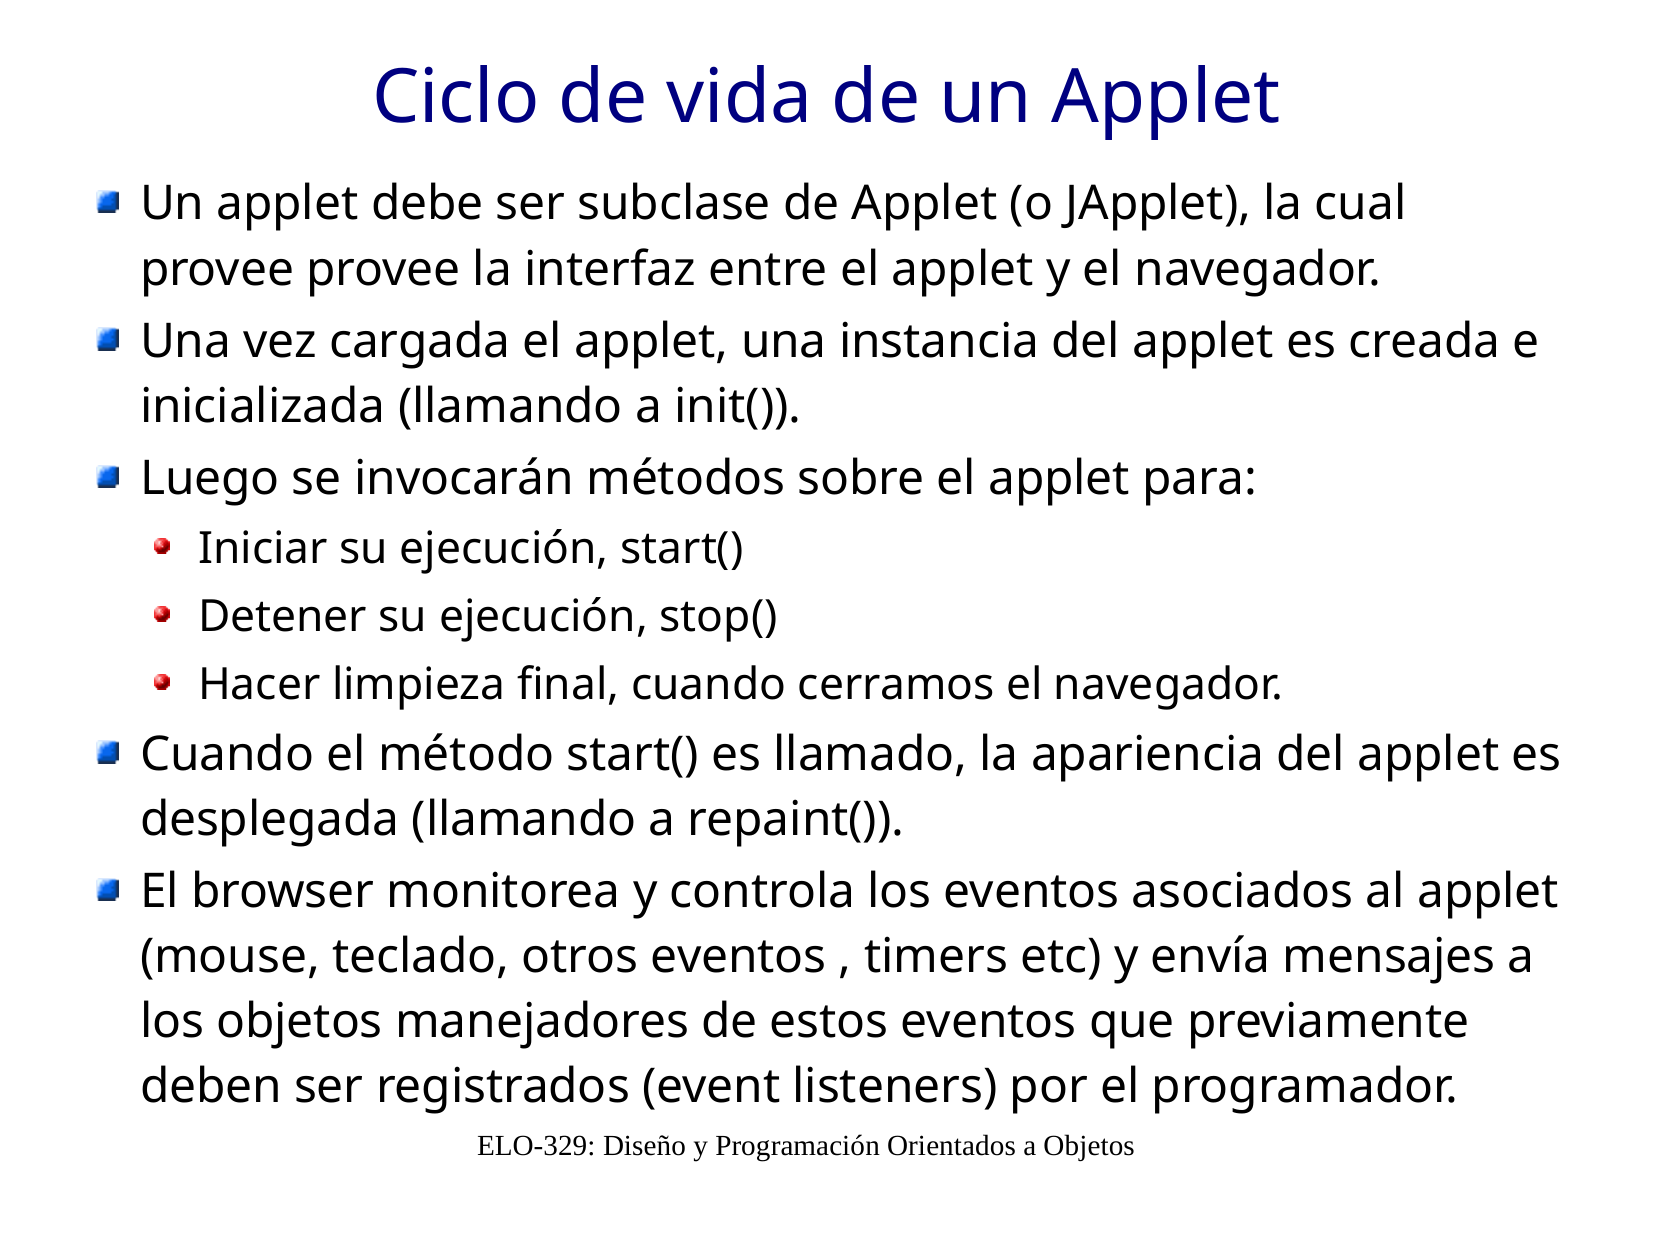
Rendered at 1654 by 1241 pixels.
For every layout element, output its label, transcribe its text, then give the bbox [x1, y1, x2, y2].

list Un applet debe ser subclase de Applet (o JApplet), la cual provee provee la interfaz entre el applet y el navegador. Una vez cargada el applet, una instancia del applet es creada e inicializada (llamando a init()). Luego se invocarán métodos sobre el applet para: Iniciar su ejecución, start() Detener su ejecución, stop() Hacer limpieza final, cuando cerramos el navegador. Cuando el método start() es llamado, la apariencia del applet es desplegada (llamando a repaint()). El browser monitorea y controla los eventos asociados al applet (mouse, teclado, otros eventos , timers etc) y envía mensajes a los objetos manejadores de estos eventos que previamente deben ser registrados (event listeners) por el programador. [81, 169, 1571, 1120]
title Ciclo de vida de un Applet [82, 43, 1571, 145]
